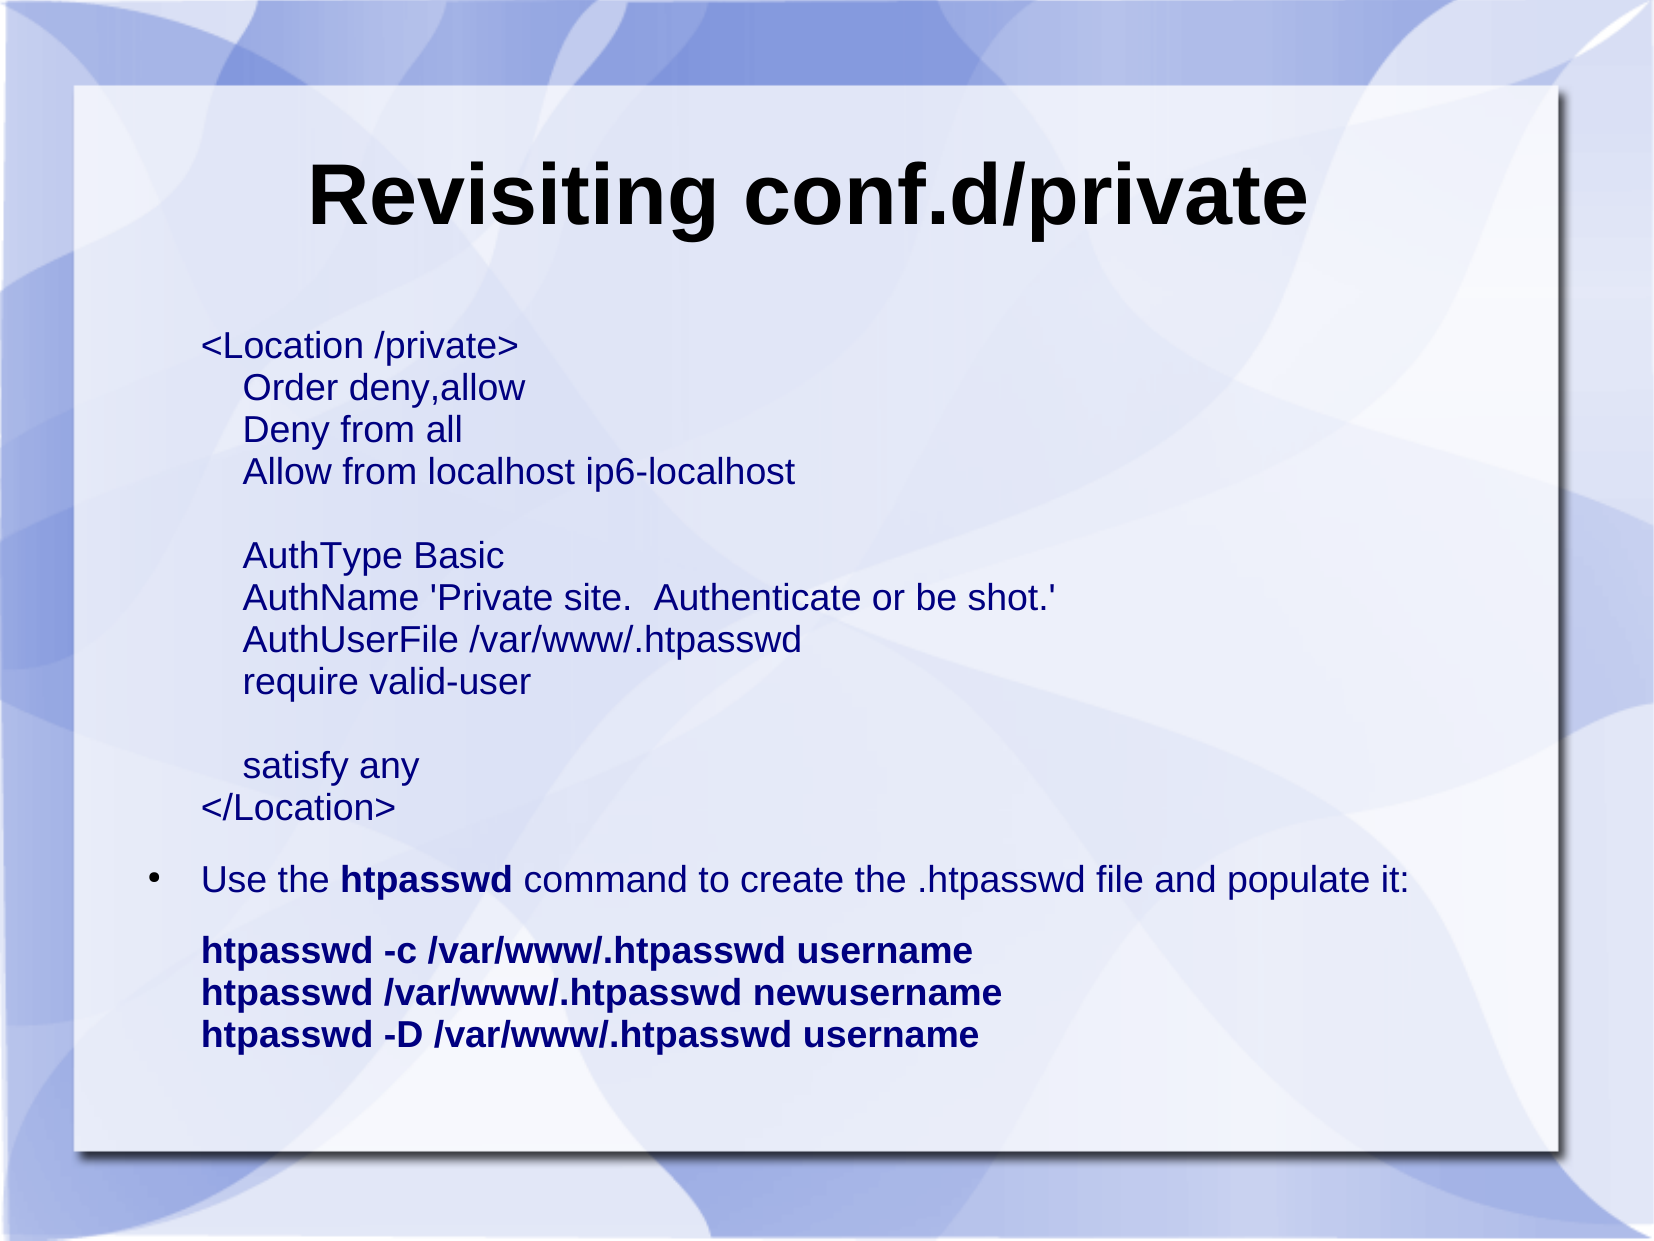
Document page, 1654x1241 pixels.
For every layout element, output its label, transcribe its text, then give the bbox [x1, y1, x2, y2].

title Revisiting conf.d/private [82, 90, 1536, 298]
list <Location /private> Order deny,allow Deny from all Allow from localhost ip6-localhost AuthType Basic AuthName 'Private site. Authenticate or be shot.' AuthUserFile /var/www/.htpasswd require valid-user satisfy any </Location> Use the htpasswd command to create the .htpasswd file and populate it: htpasswd -c /var/www/.htpasswd username htpasswd /var/www/.htpasswd newusername htpasswd -D /var/www/.htpasswd username [129, 324, 1489, 1056]
picture [0, 0, 1654, 1241]
